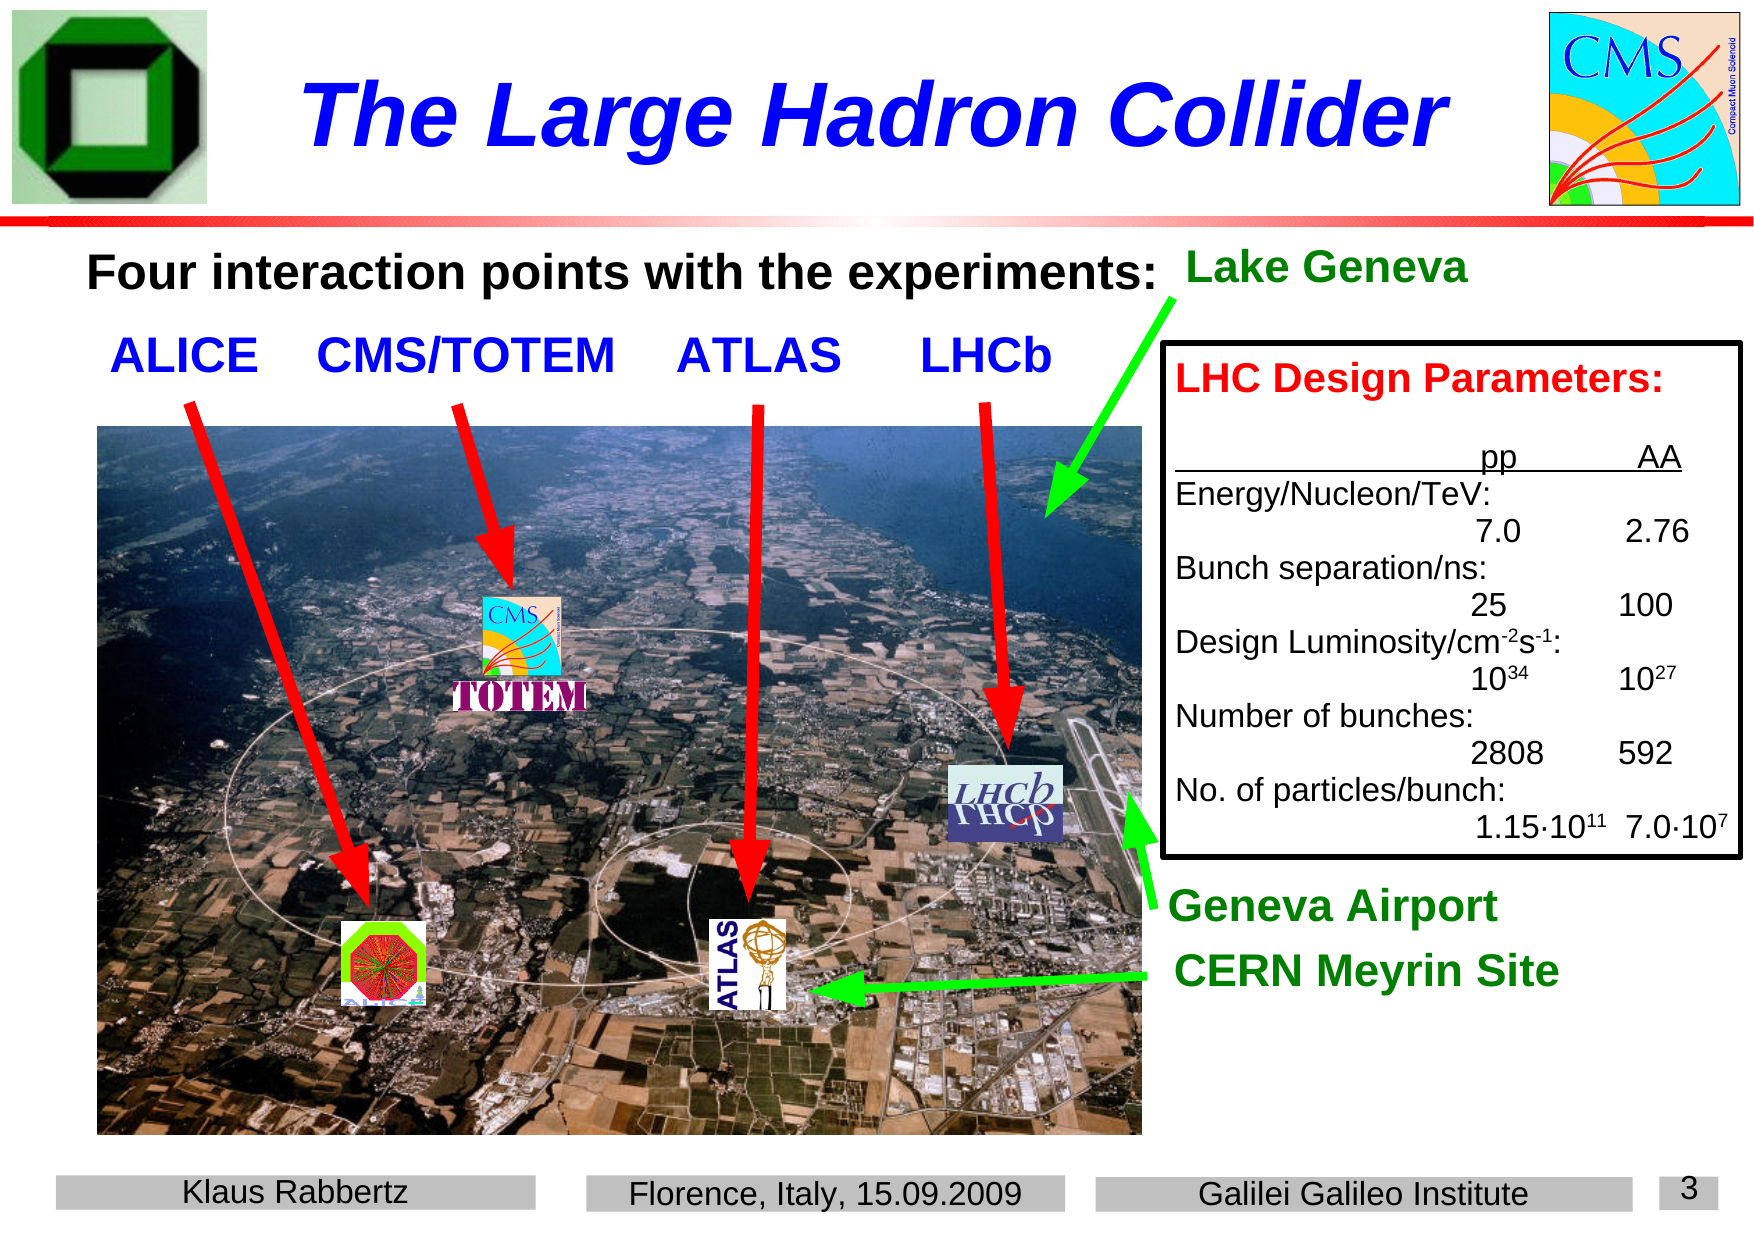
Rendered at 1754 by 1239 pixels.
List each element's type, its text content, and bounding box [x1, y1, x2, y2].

text_box Lake Geneva [1173, 234, 1481, 299]
text_box CMS/TOTEM [304, 321, 629, 391]
text_box Four interaction points with the experiments: [74, 238, 1172, 307]
title The Large Hadron Collider [220, 16, 1525, 213]
text_box LHCb [907, 321, 1065, 391]
text_box Geneva Airport [1155, 873, 1511, 938]
picture [1548, 11, 1741, 206]
picture [12, 10, 207, 204]
picture [97, 426, 1142, 1136]
text_box CERN Meyrin Site [1161, 939, 1572, 1004]
text_box LHC Design Parameters: pp AA Energy/Nucleon/TeV: 7.0 2.76 Bunch separation/ns: 25 100 Design Luminosity/cm-2s-1: 1034 1027 Number of bunches: 2808 592 No. of particles/bunch: 1.15∙1011 7.0∙107 [1163, 342, 1741, 858]
text_box ATLAS [663, 321, 854, 391]
text_box ALICE [97, 321, 272, 391]
